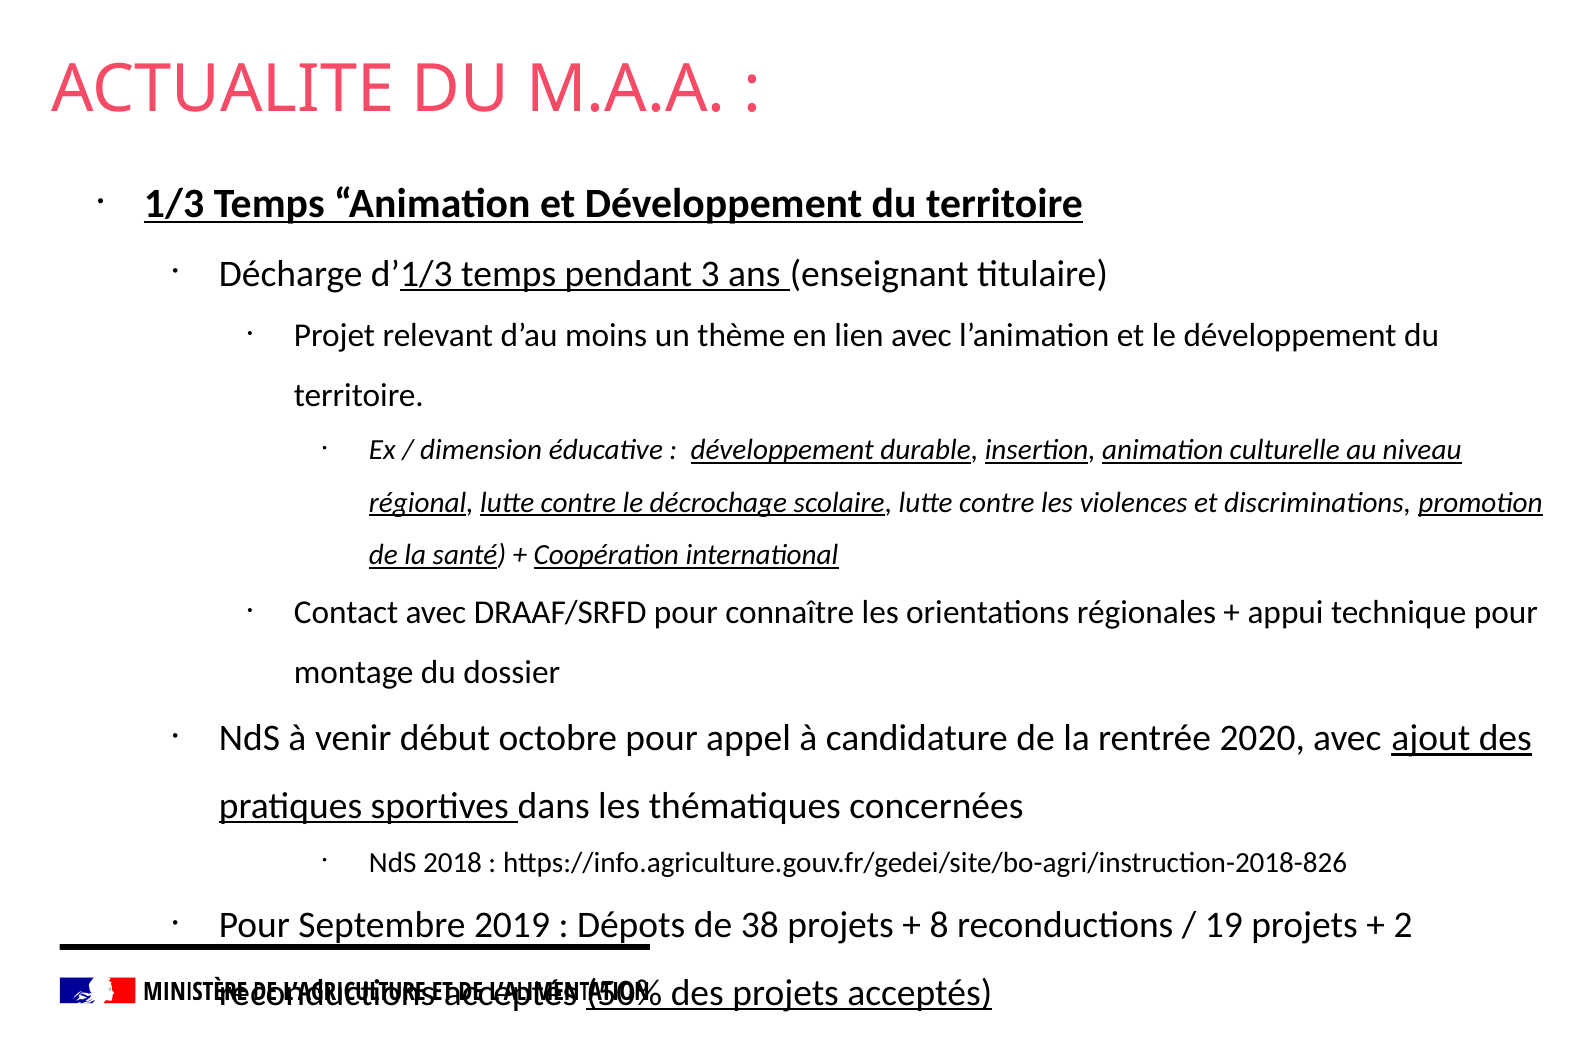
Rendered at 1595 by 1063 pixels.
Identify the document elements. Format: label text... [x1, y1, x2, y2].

picture [236, 989, 245, 994]
picture [498, 989, 507, 994]
picture [517, 989, 526, 1003]
picture [641, 992, 650, 1004]
picture [386, 989, 396, 1003]
picture [406, 989, 414, 1004]
picture [366, 990, 375, 1004]
picture [270, 989, 280, 1003]
picture [548, 989, 557, 994]
title ACTUALITE DU M.A.A. : [36, 37, 1558, 230]
picture [310, 989, 319, 1003]
picture [291, 989, 299, 1004]
text_box 1/3 Temps “Animation et Développement du territoire Décharge d’1/3 temps pendant 3 ans (enseignant titulaire) Projet relevant d’au moins un thème en lien avec l’animation et le développement du territoire. Ex / dimension éducative : développement durable, insertion, animation culturelle au niveau régional, lutte contre le décrochage scolaire, lutte contre les violences et discriminations, promotion de la santé) + Coopération international Contact avec DRAAF/SRFD pour connaître les orientations régionales + appui technique pour montage du dossier NdS à venir début octobre pour appel à candidature de la rentrée 2020, avec ajout des pratiques sportives dans les thématiques concernées NdS 2018 : https://info.agriculture.gouv.fr/gedei/site/bo-agri/instruction-2018-826 Pour Septembre 2019 : Dépots de 38 projets + 8 reconductions / 19 projets + 2 reconductions acceptés (50% des projets acceptés) [82, 143, 1569, 924]
picture [59, 944, 650, 1004]
picture [448, 997, 455, 1003]
picture [620, 983, 631, 1003]
